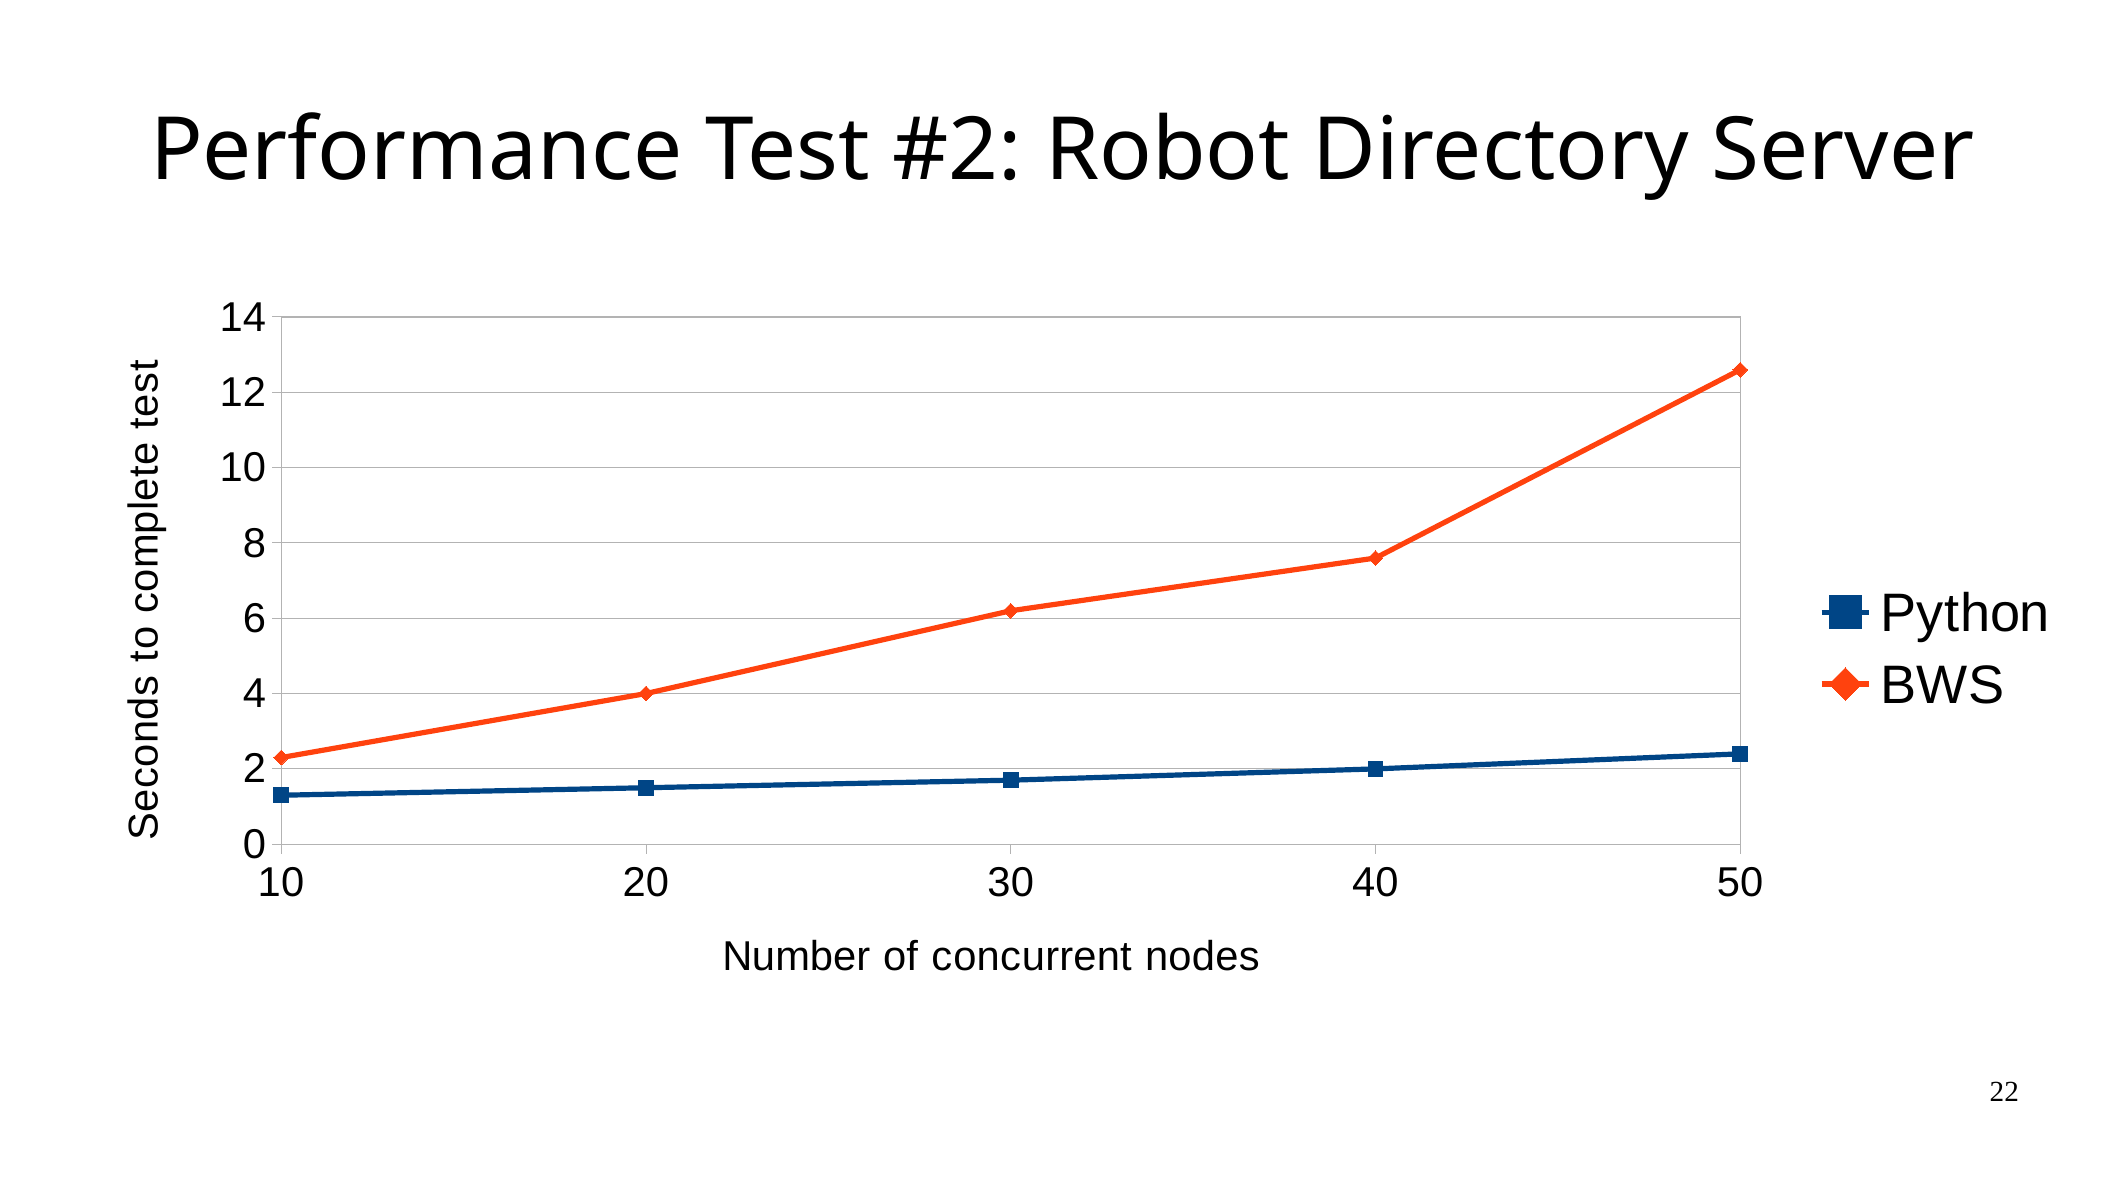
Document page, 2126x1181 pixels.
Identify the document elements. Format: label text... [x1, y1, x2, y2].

title Performance Test #2: Robot Directory Server [106, 47, 2020, 245]
chart [81, 278, 2080, 1018]
